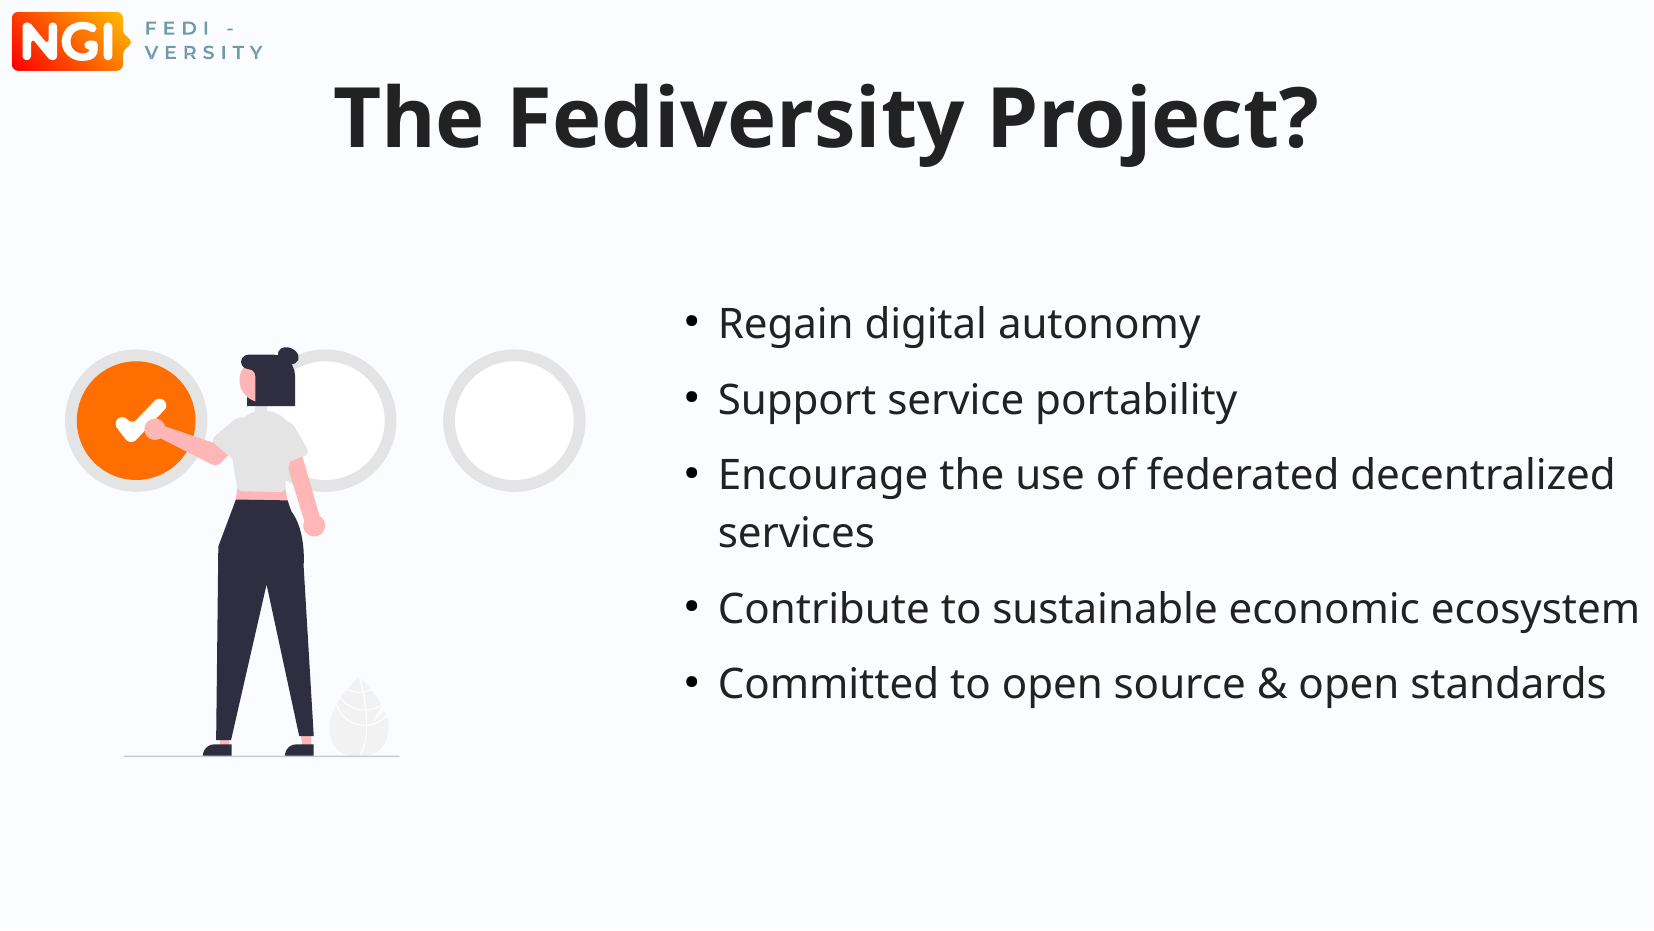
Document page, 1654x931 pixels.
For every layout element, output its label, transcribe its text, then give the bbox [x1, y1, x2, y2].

picture [64, 347, 586, 758]
title The Fediversity Project? [82, 37, 1571, 193]
list Regain digital autonomy Support service portability Encourage the use of federated decentralized services Contribute to sustainable economic ecosystem Committed to open source & open standards [673, 217, 1654, 758]
